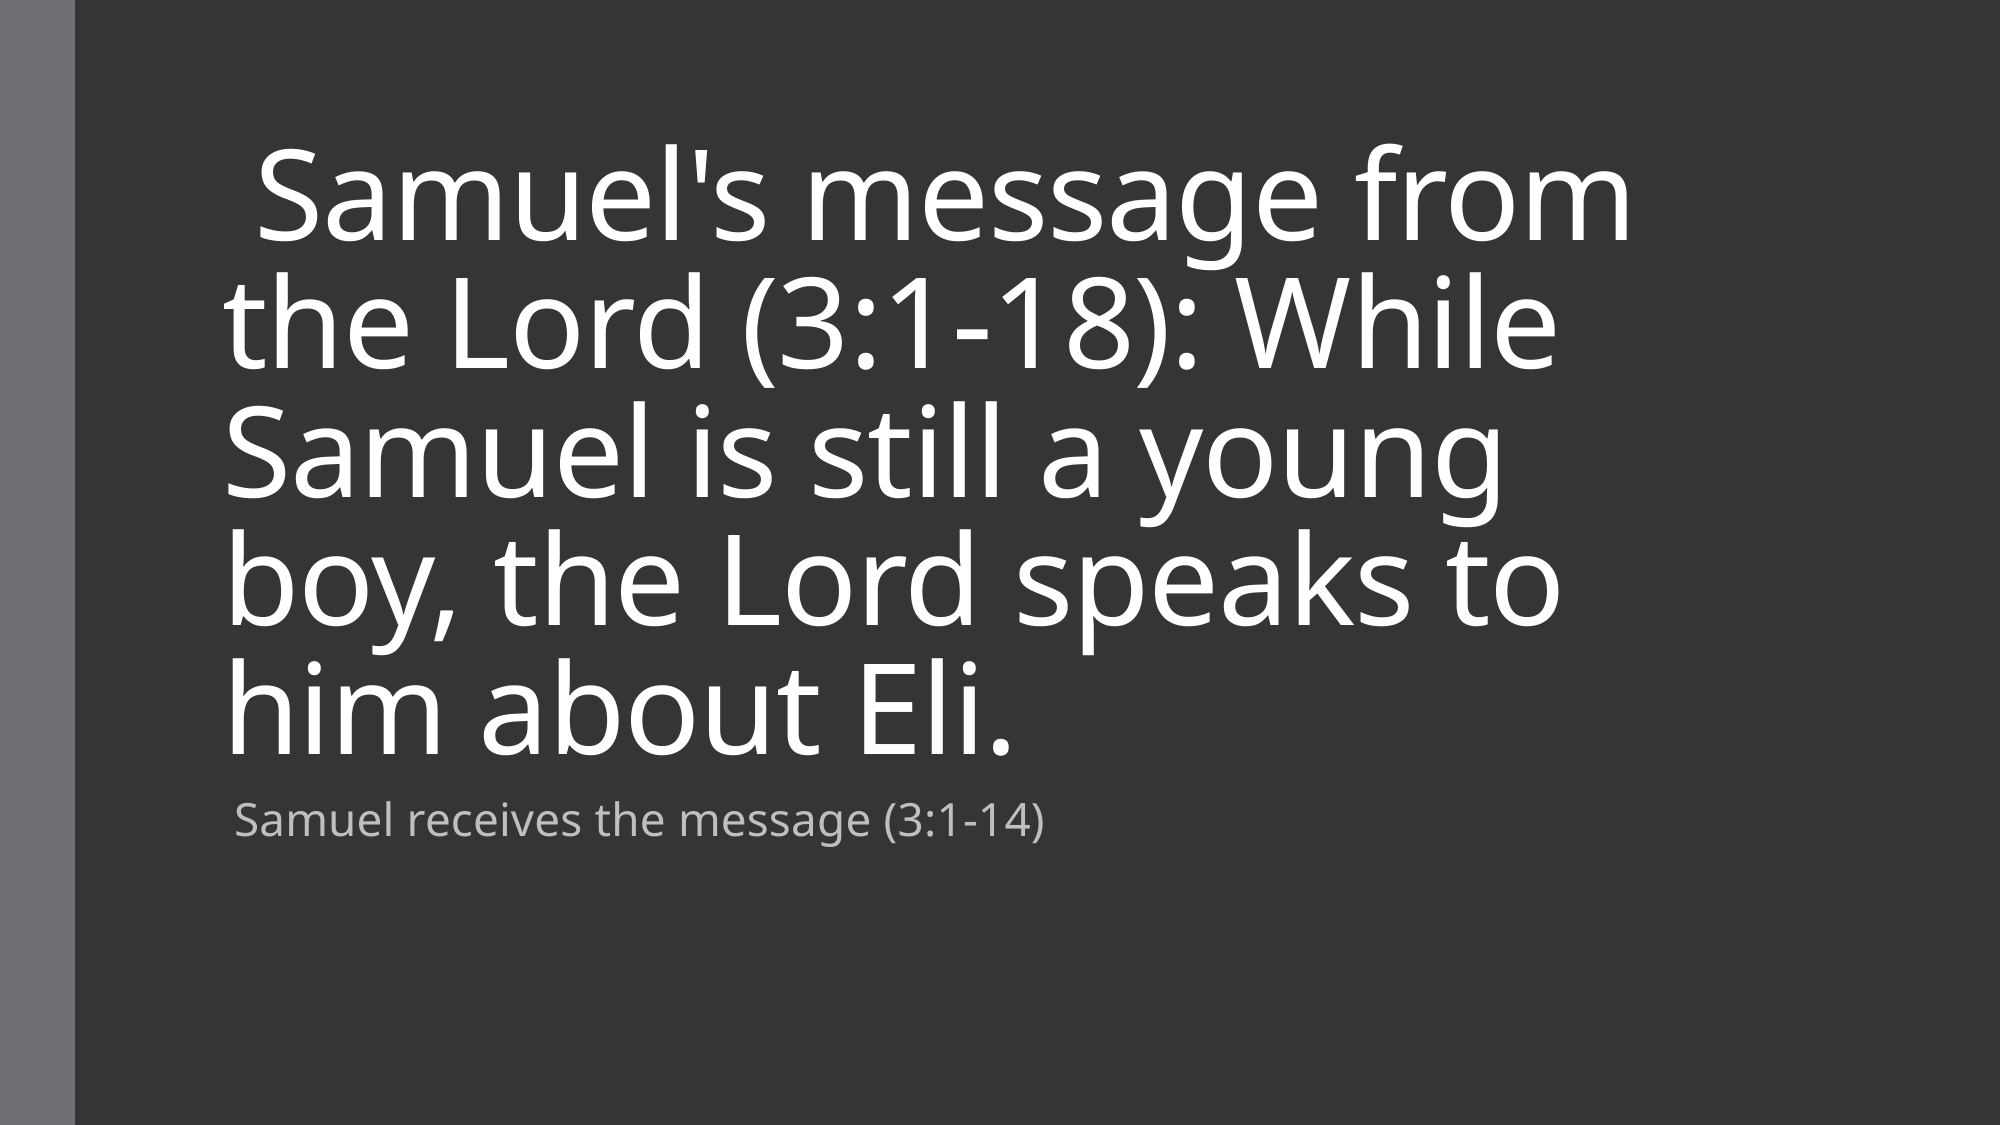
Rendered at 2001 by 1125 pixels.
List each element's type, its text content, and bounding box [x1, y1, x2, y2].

subtitle Samuel receives the message (3:1-14) [206, 787, 1752, 1066]
title Samuel's message from the Lord (3:1-18): While Samuel is still a young boy, the Lord speaks to him about Eli. [206, 124, 1752, 787]
